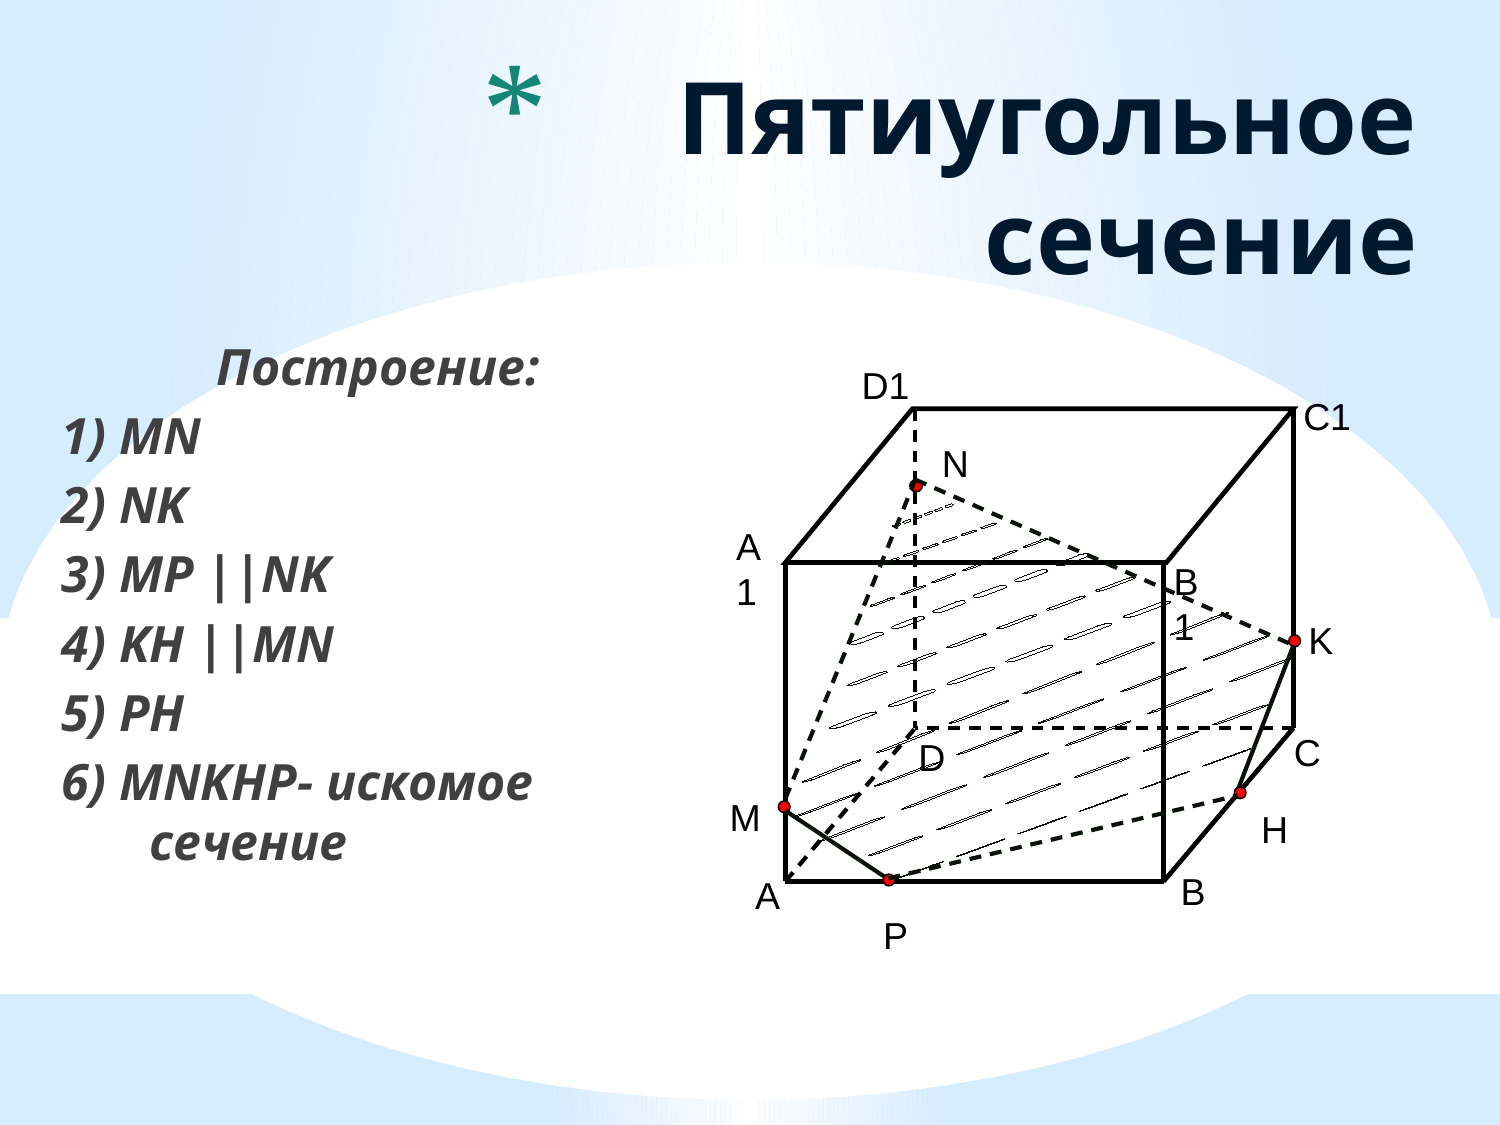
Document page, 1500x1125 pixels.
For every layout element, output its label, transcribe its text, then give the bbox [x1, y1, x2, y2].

text_box [1288, 634, 1301, 647]
text_box P [868, 904, 924, 965]
text_box H [1246, 798, 1303, 859]
text_box A1 [721, 515, 793, 621]
text_box M [714, 786, 776, 847]
list Построение: 1) MN 2) NK 3) MP ||NK 4) KH ||MN 5) PH 6) MNKHP- искомое сечение [46, 328, 710, 851]
text_box [778, 800, 791, 813]
text_box K [1293, 609, 1365, 670]
text_box C [1279, 722, 1350, 782]
text_box N [927, 432, 998, 493]
text_box [1234, 786, 1247, 799]
text_box C1 [1288, 385, 1384, 446]
text_box [913, 484, 923, 492]
title Пятиугольное сечение [82, 46, 1432, 272]
text_box D1 [846, 354, 942, 415]
text_box [882, 874, 895, 886]
text_box A [740, 865, 812, 925]
text_box B1 [1158, 550, 1230, 656]
text_box D [903, 726, 975, 787]
text_box B [1165, 860, 1237, 920]
